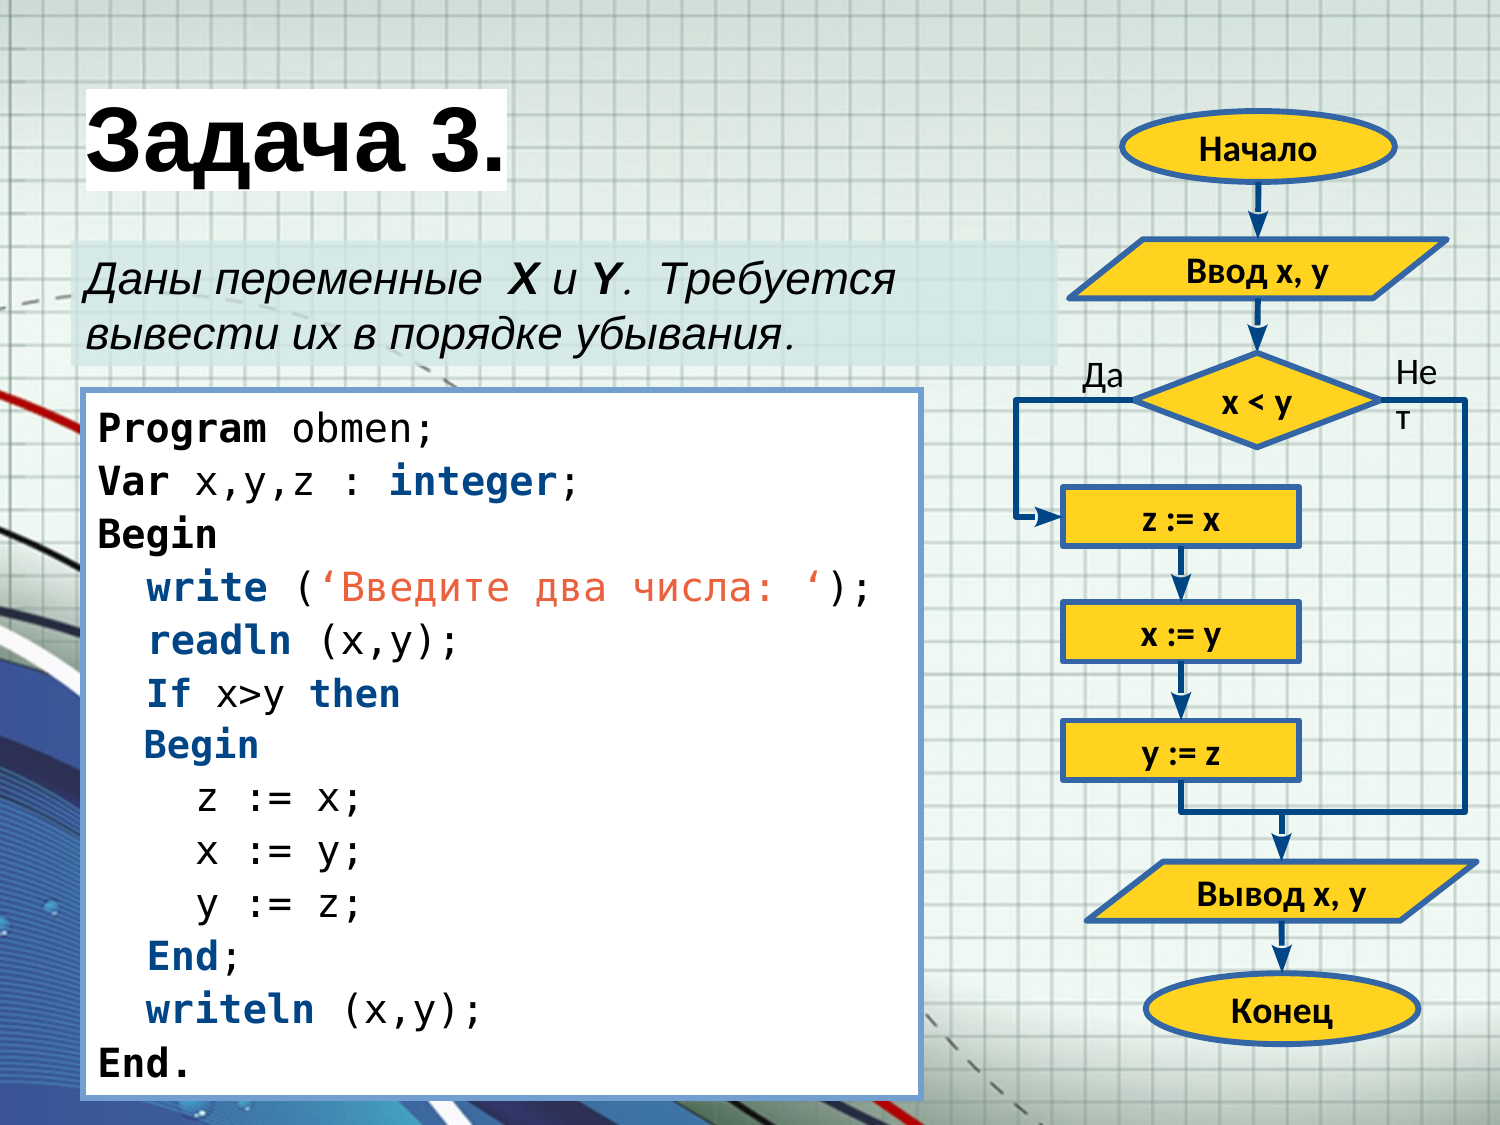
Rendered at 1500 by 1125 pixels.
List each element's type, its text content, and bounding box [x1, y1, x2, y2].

title Задача 3. [70, 59, 1397, 225]
text_box Конец [1145, 973, 1419, 1045]
text_box Начало [1122, 111, 1395, 182]
text_box Нет [1381, 340, 1468, 401]
text_box z := x [1062, 487, 1300, 547]
text_box Program obmen; Var x,y,z : integer; Begin write (‘Введите два числа: ‘); readln (x,y); If x>y then Begin z := x; x := y; y := z; End; writeln (x,y); End. [82, 389, 922, 1099]
text_box y := z [1062, 720, 1300, 780]
text_box x := y [1062, 602, 1300, 662]
text_box Вывод x, y [1086, 861, 1477, 921]
text_box Да [1067, 342, 1150, 403]
text_box x < y [1140, 352, 1381, 448]
text_box Ввод x, y [1068, 239, 1447, 299]
text_box Даны переменные X и Y Требуется вывести их в порядке убывания [70, 240, 1058, 367]
picture [0, 0, 1500, 1125]
